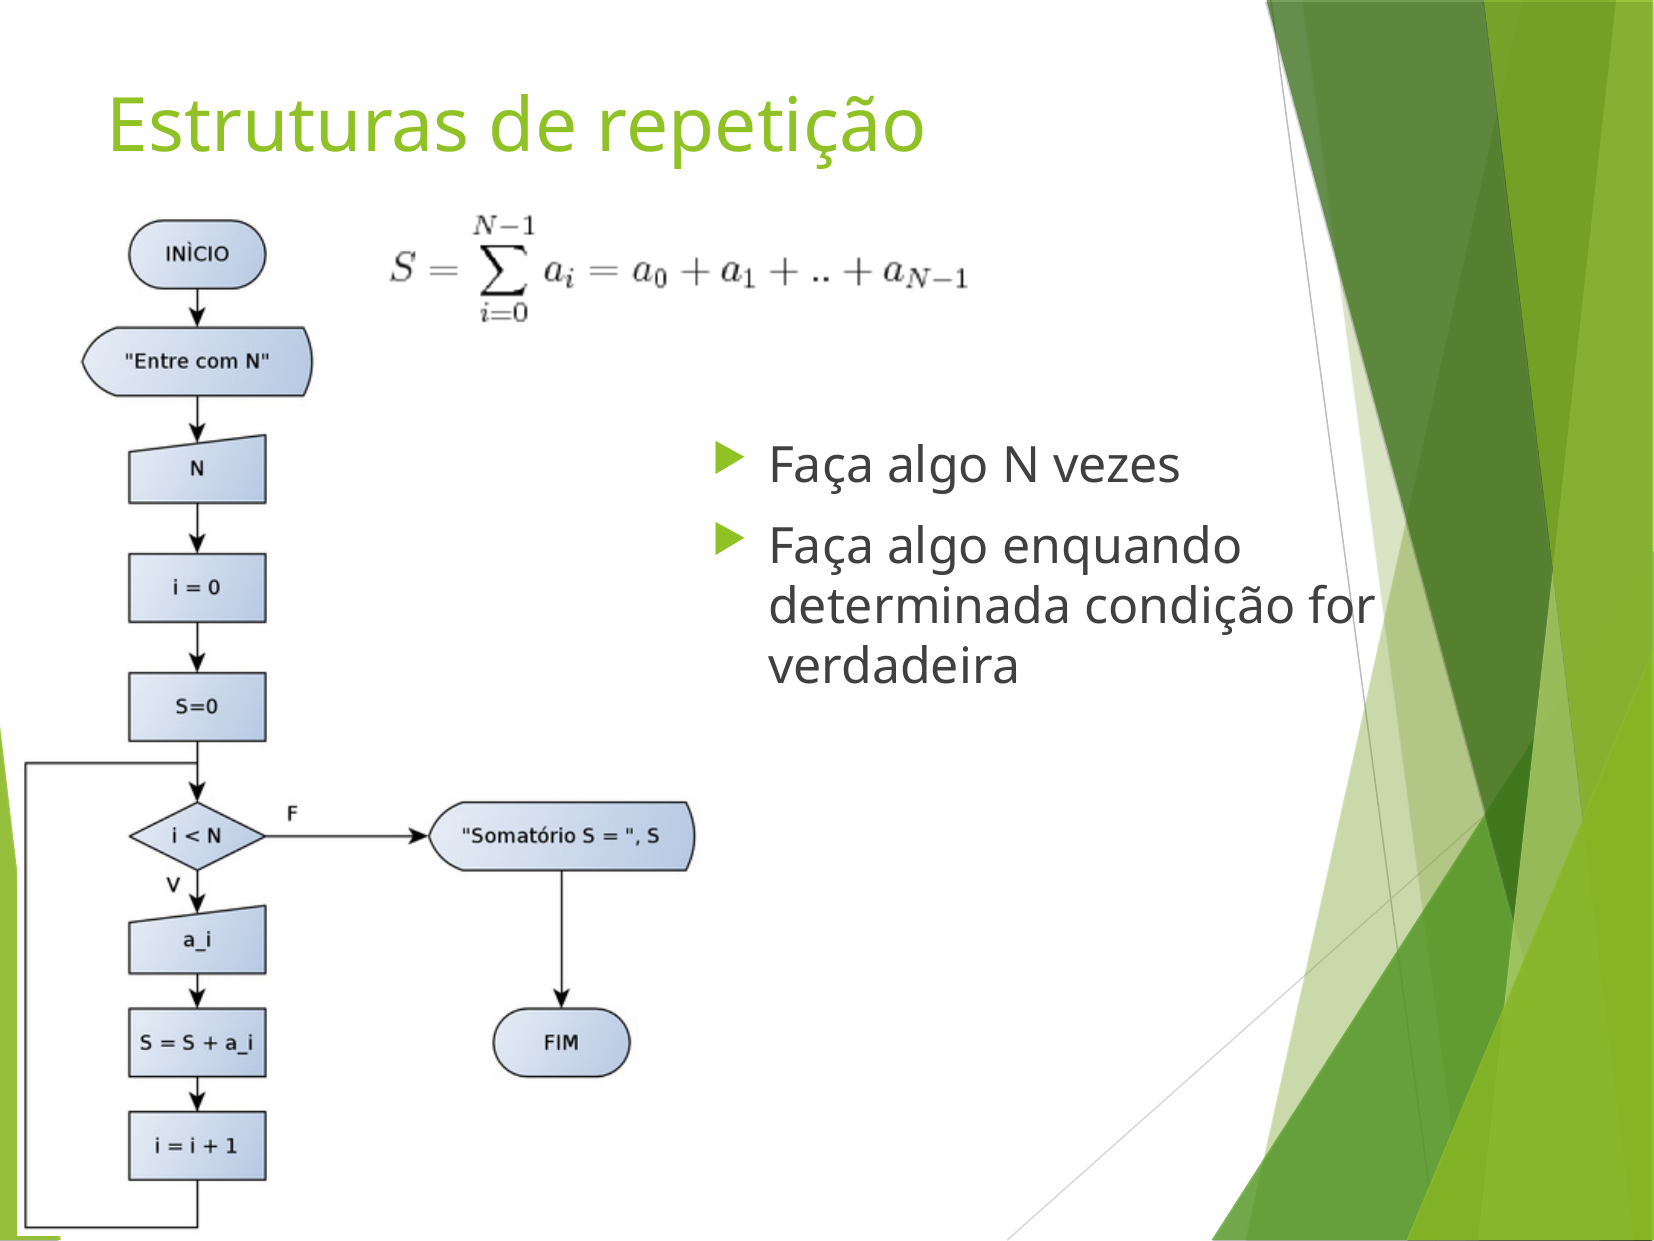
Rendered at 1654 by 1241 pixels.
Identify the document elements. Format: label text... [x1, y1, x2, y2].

list Faça algo N vezes Faça algo enquando determinada condição for verdadeira [703, 425, 1430, 1170]
picture [17, 212, 969, 1236]
title Estruturas de repetição [91, 68, 1258, 308]
